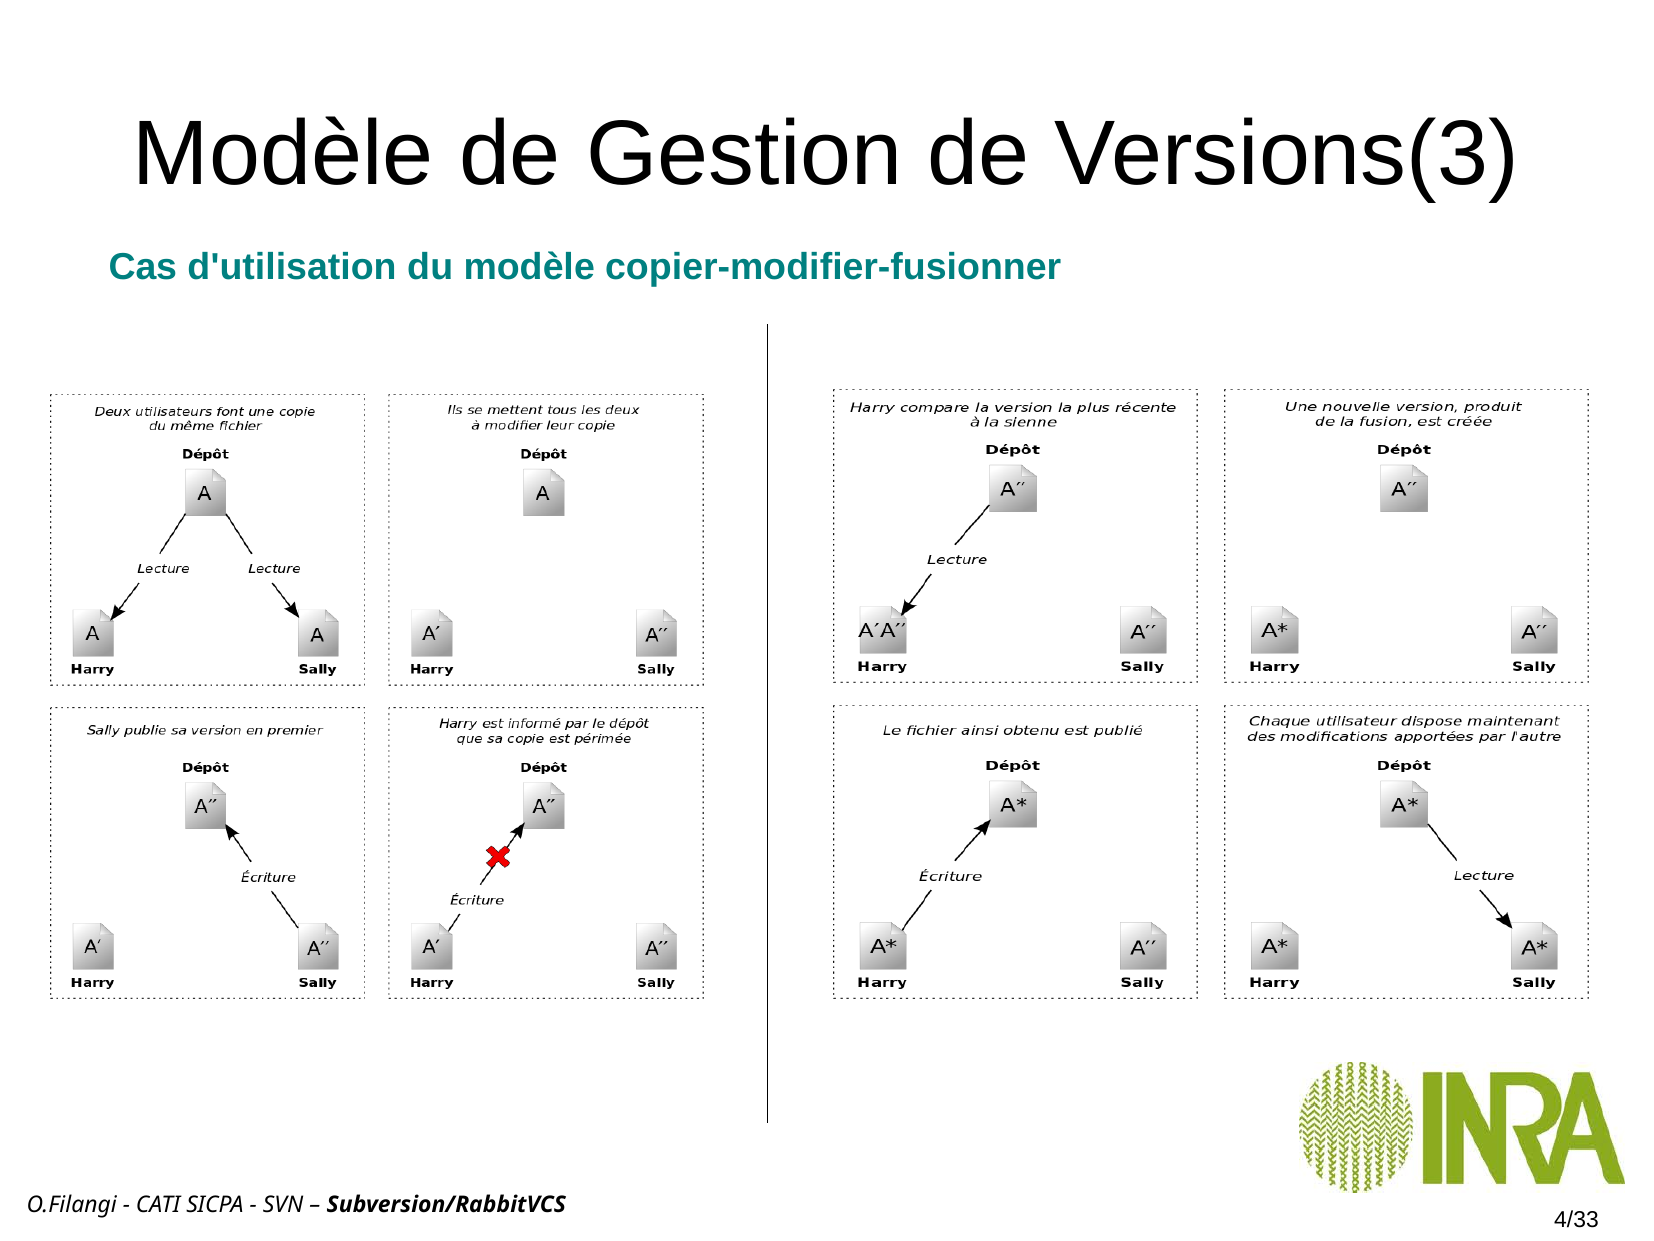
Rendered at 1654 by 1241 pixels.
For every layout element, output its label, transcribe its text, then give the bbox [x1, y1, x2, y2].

text_box <numéro>/34 [1539, 1199, 1654, 1241]
picture [826, 383, 1595, 1004]
text_box O.Filangi - CATI SICPA - SVN – Subversion/RabbitVCS [5, 1181, 611, 1227]
picture [44, 388, 709, 1004]
picture [1299, 1062, 1625, 1193]
title Modèle de Gestion de Versions(3) [82, 49, 1571, 257]
text_box Cas d'utilisation du modèle copier-modifier-fusionner [93, 238, 1078, 296]
